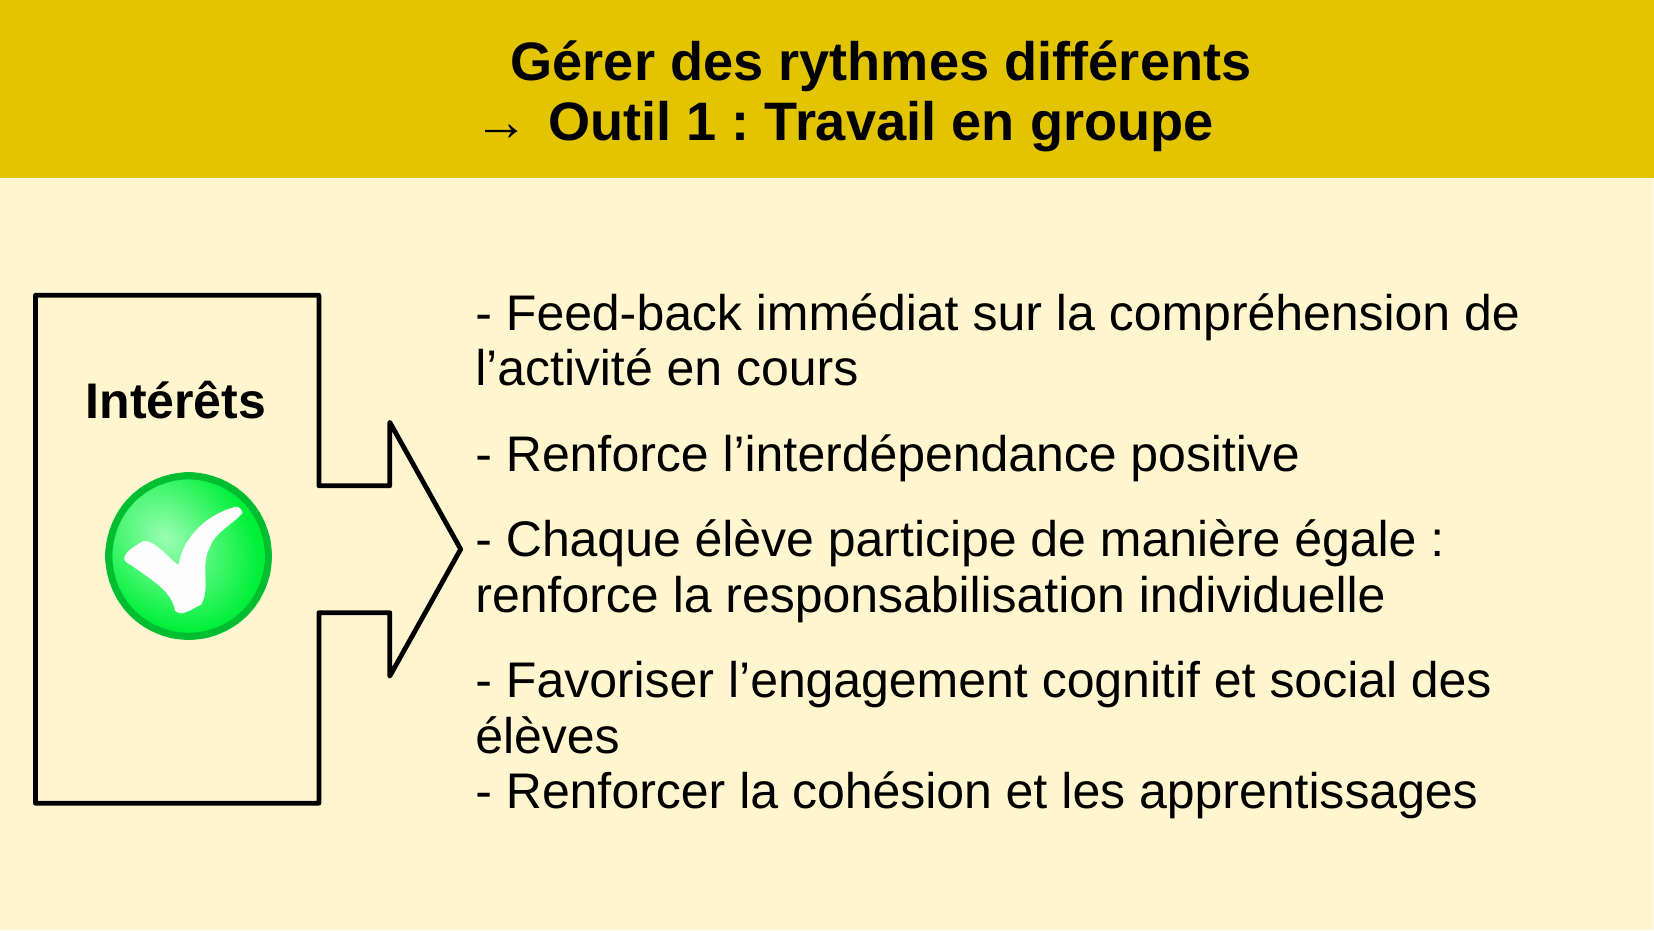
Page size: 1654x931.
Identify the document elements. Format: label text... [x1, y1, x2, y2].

text_box Intérêts [70, 366, 296, 493]
picture [105, 472, 272, 640]
text_box Gérer des rythmes différents → Outil 1 : Travail en groupe [413, 23, 1276, 160]
text_box [0, 0, 1654, 178]
text_box - Feed-back immédiat sur la compréhension de l’activité en cours - Renforce l’interdépendance positive - Chaque élève participe de manière égale : renforce la responsabilisation individuelle - Favoriser l’engagement cognitif et social des élèves - Renforcer la cohésion et les apprentissages [460, 277, 1595, 827]
